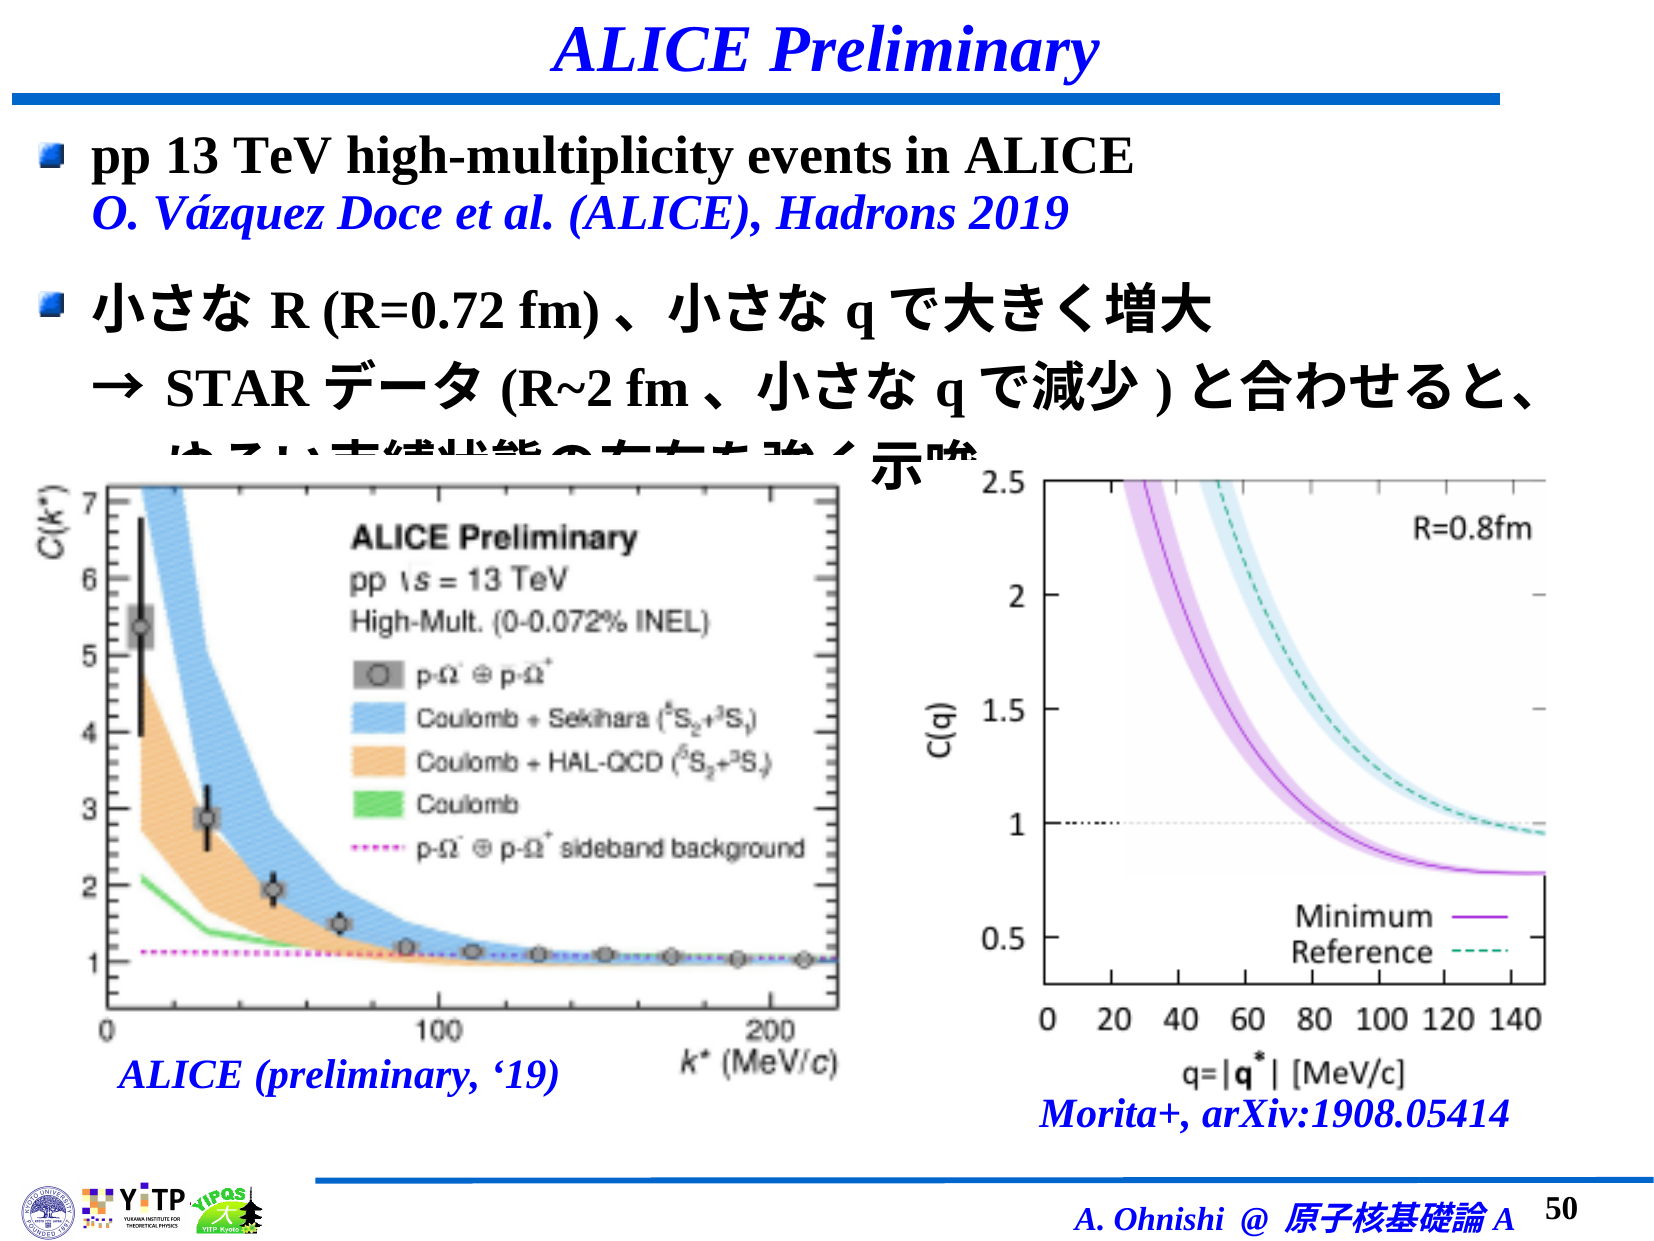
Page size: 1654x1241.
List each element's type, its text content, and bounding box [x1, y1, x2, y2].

title ALICE Preliminary [0, 0, 1654, 99]
picture [20, 455, 863, 1088]
picture [921, 460, 1571, 1100]
list pp 13 TeV high-multiplicity events in ALICE O. Vázquez Doce et al. (ALICE), Hadrons 2019 小さなR (R=0.72 fm)、小さなqで大きく増大 → STARデータ(R~2 fm、小さなqで減少)と合わせると、 ゆるい束縛状態の存在を強く示唆。 [20, 124, 1621, 1137]
text_box Morita+, arXiv:1908.05414 [1039, 1090, 1528, 1138]
picture [77, 1179, 263, 1234]
picture [20, 1185, 76, 1241]
text_box ALICE (preliminary, ‘19) [118, 1051, 580, 1099]
